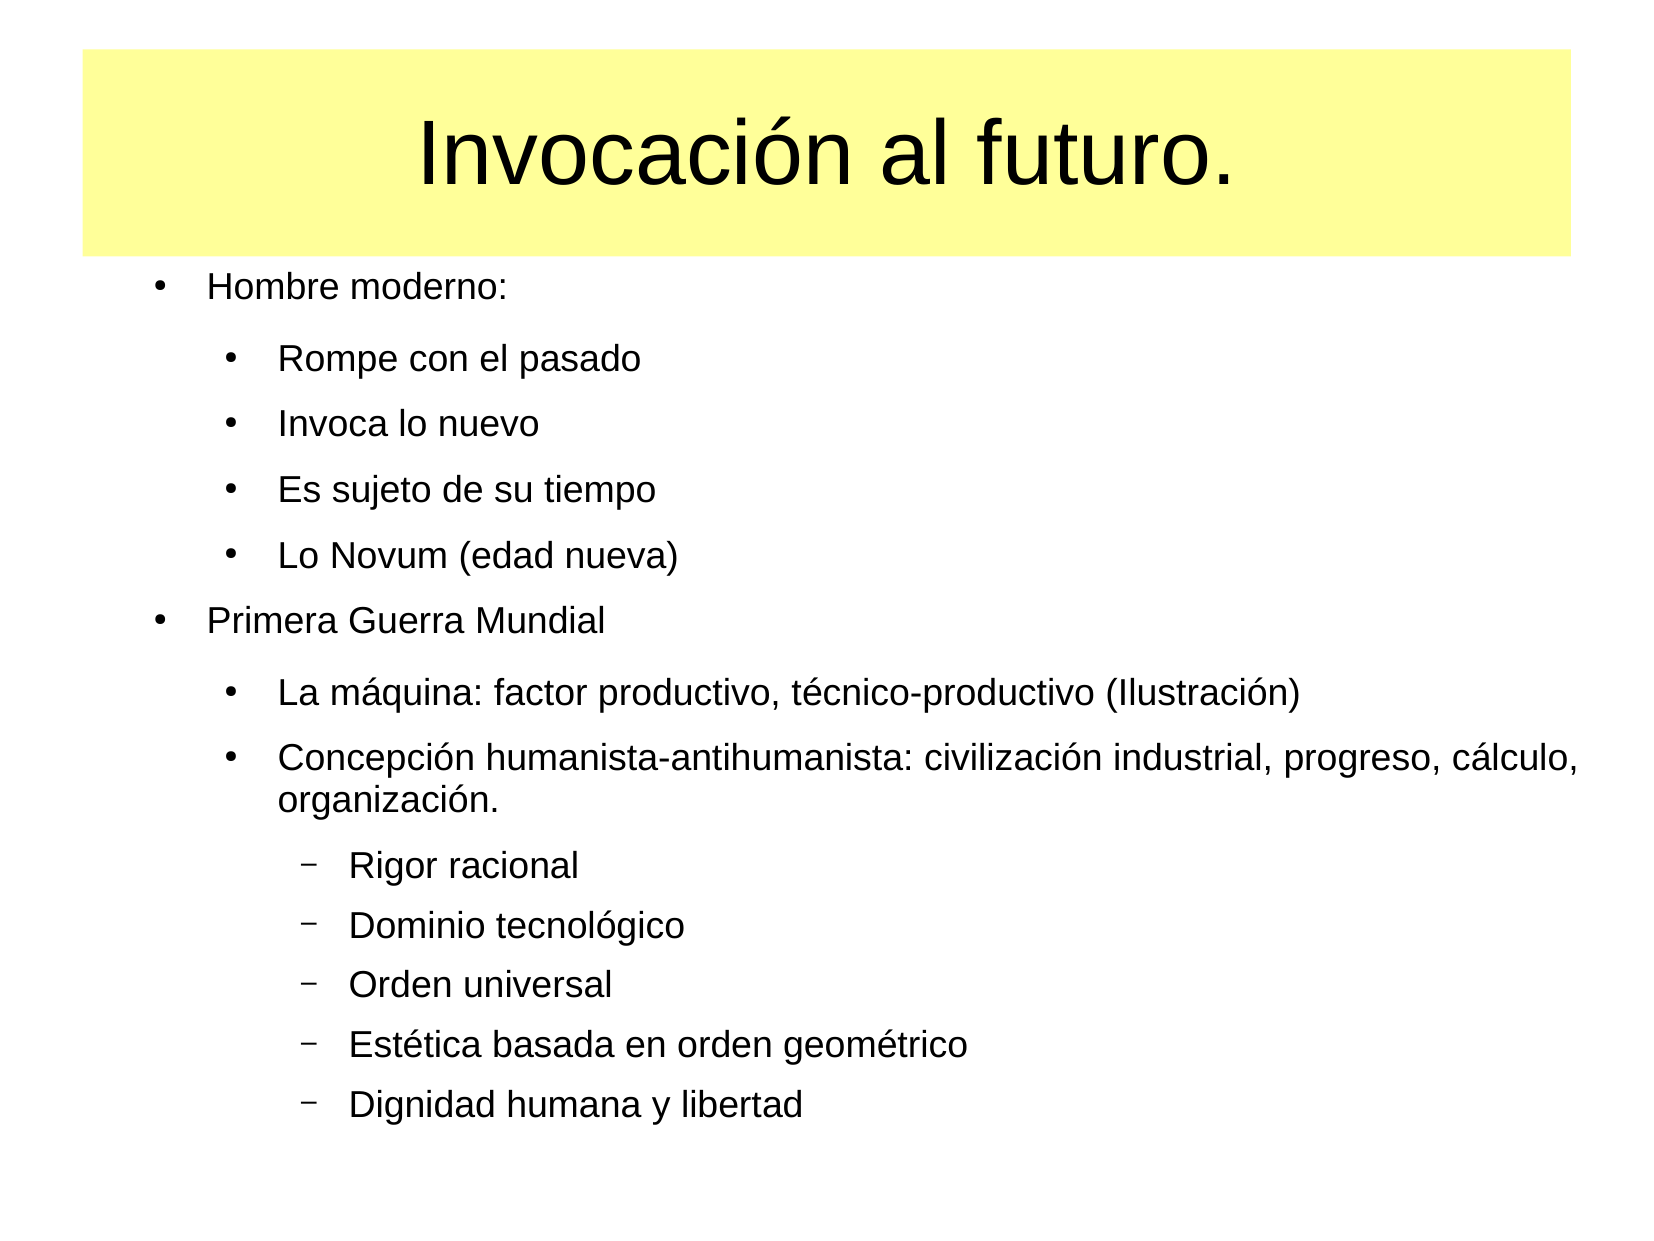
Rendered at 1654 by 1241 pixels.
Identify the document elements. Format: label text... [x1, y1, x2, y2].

title Invocación al futuro. [82, 49, 1571, 257]
list Hombre moderno: Rompe con el pasado Invoca lo nuevo Es sujeto de su tiempo Lo Novum (edad nueva) Primera Guerra Mundial La máquina: factor productivo, técnico-productivo (Ilustración) Concepción humanista-antihumanista: civilización industrial, progreso, cálculo, organización. Rigor racional Dominio tecnológico Orden universal Estética basada en orden geométrico Dignidad humana y libertad [135, 265, 1625, 1085]
